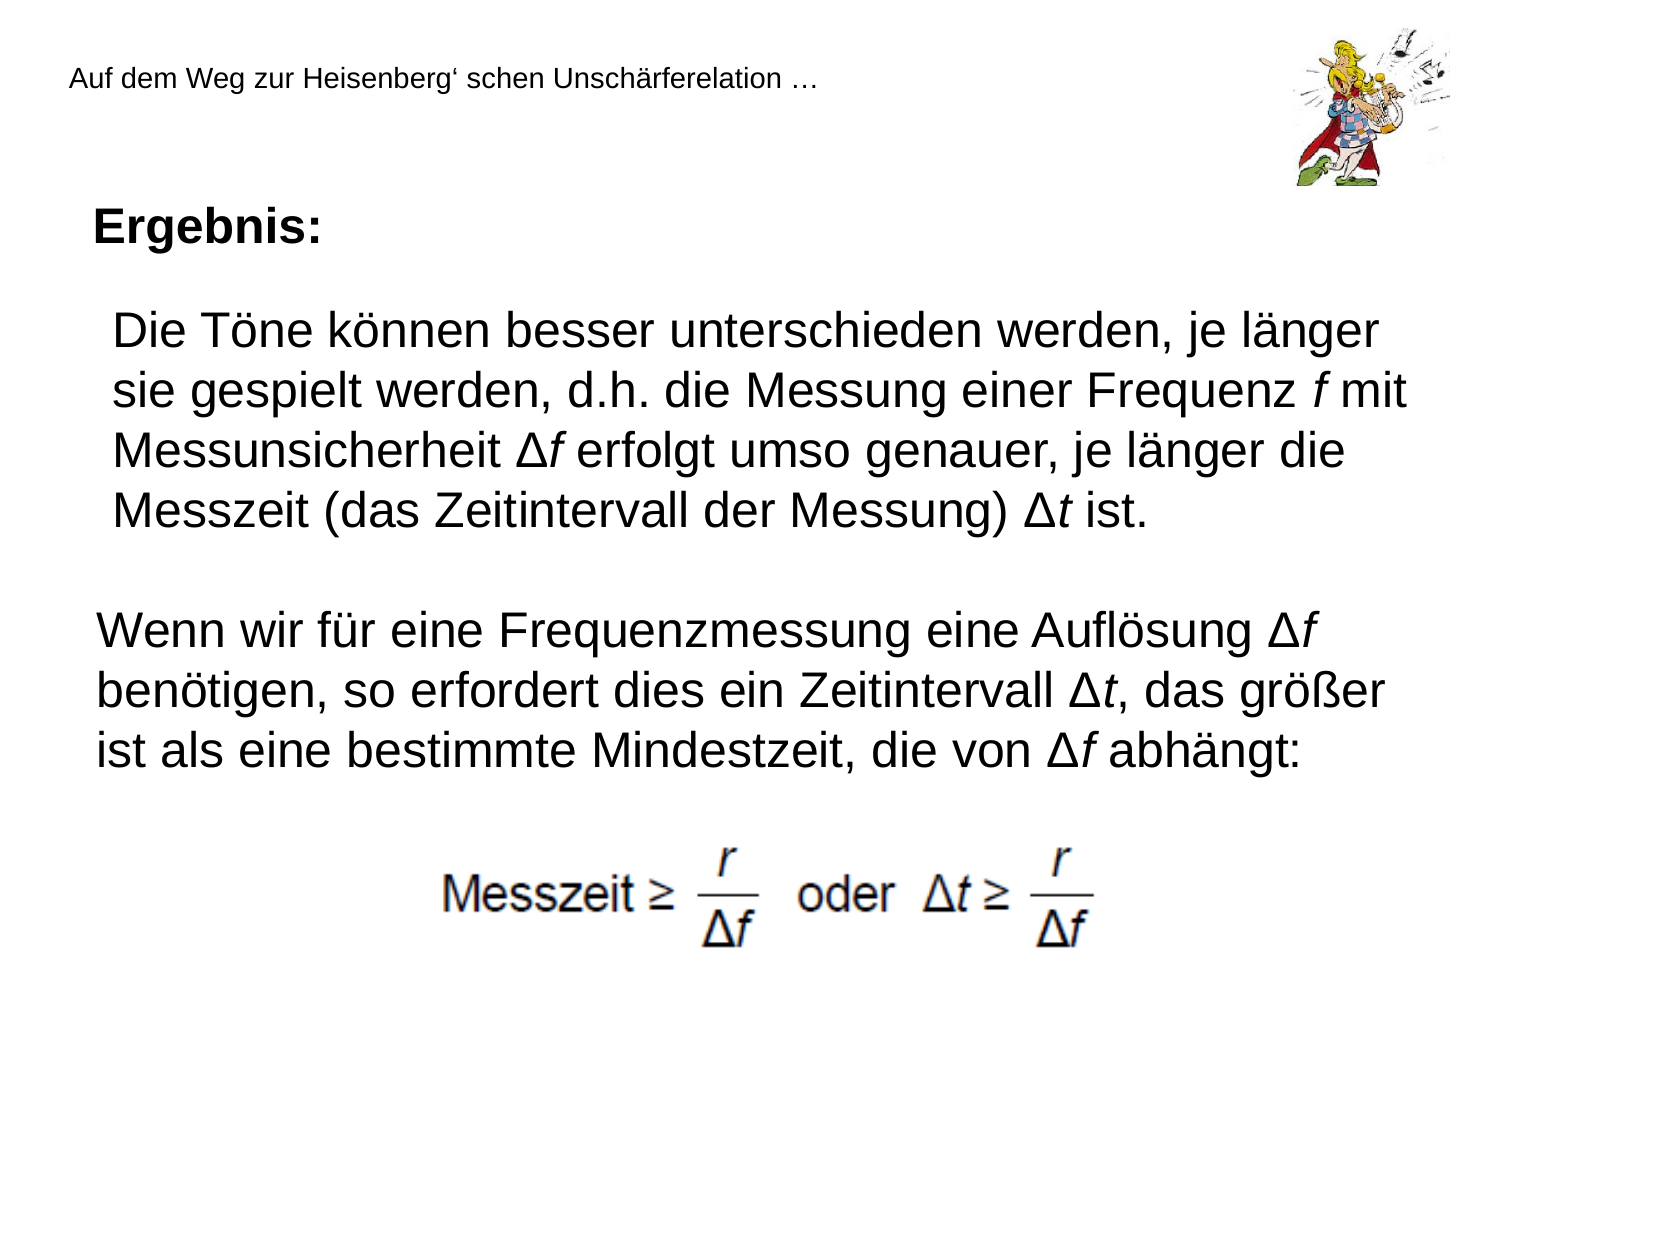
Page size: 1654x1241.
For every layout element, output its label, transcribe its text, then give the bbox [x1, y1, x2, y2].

picture [1293, 28, 1450, 186]
text_box Die Töne können besser unterschieden werden, je länger sie gespielt werden, d.h. die Messung einer Frequenz f mit Messunsicherheit Δf erfolgt umso genauer, je länger die Messzeit (das Zeitintervall der Messung) Δt ist. [97, 290, 1437, 591]
text_box Auf dem Weg zur Heisenberg‘ schen Unschärferelation … [54, 51, 836, 102]
picture [407, 822, 1125, 974]
text_box Wenn wir für eine Frequenzmessung eine Auflösung Δf benötigen, so erfordert dies ein Zeitintervall Δt, das größer ist als eine bestimmte Mindestzeit, die von Δf abhängt: [82, 589, 1416, 785]
text_box Ergebnis: [78, 186, 353, 262]
